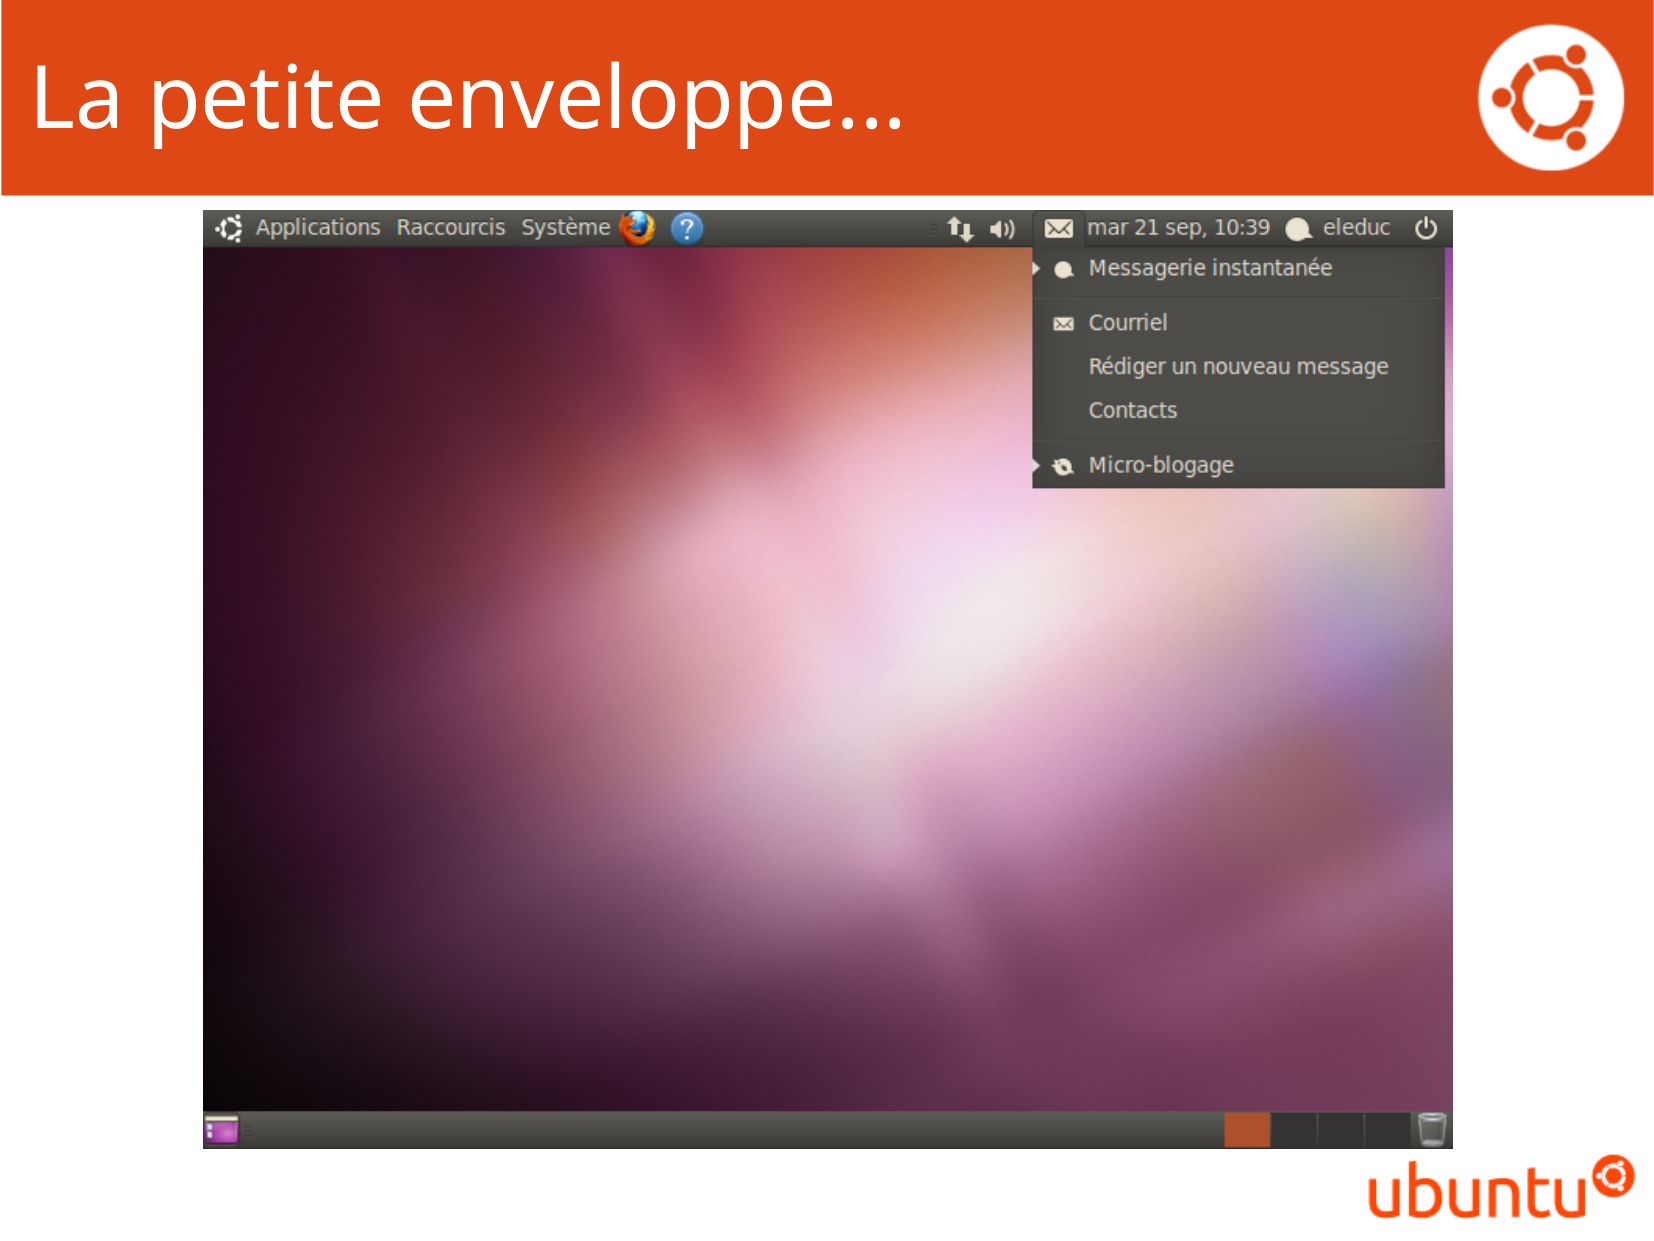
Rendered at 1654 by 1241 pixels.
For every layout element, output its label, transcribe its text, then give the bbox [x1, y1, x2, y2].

title La petite enveloppe... [29, 18, 1459, 170]
picture [0, 0, 1654, 1241]
